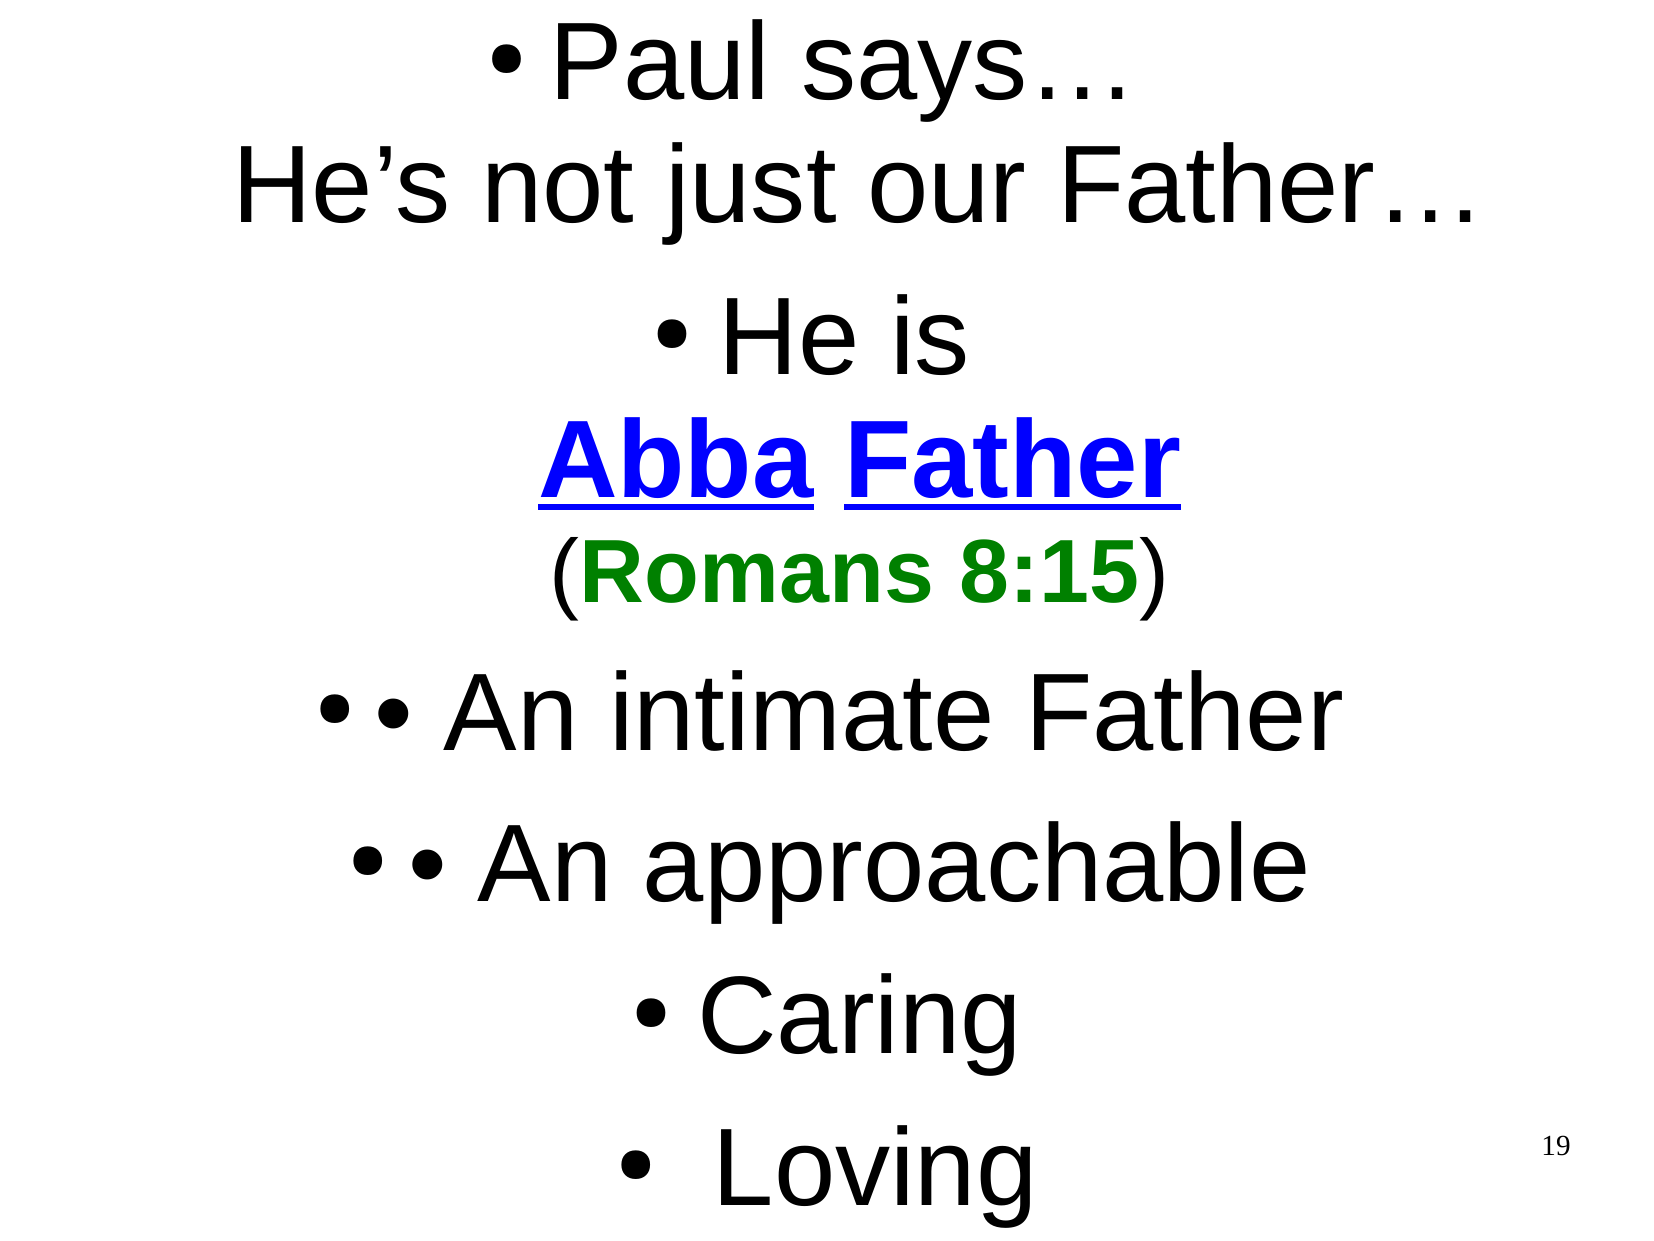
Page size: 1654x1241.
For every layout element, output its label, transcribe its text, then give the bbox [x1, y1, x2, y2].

list Paul says… He’s not just our Father… He is Abba Father (Romans 8:15) • An intimate Father • An approachable Caring Loving [0, 0, 1651, 1238]
